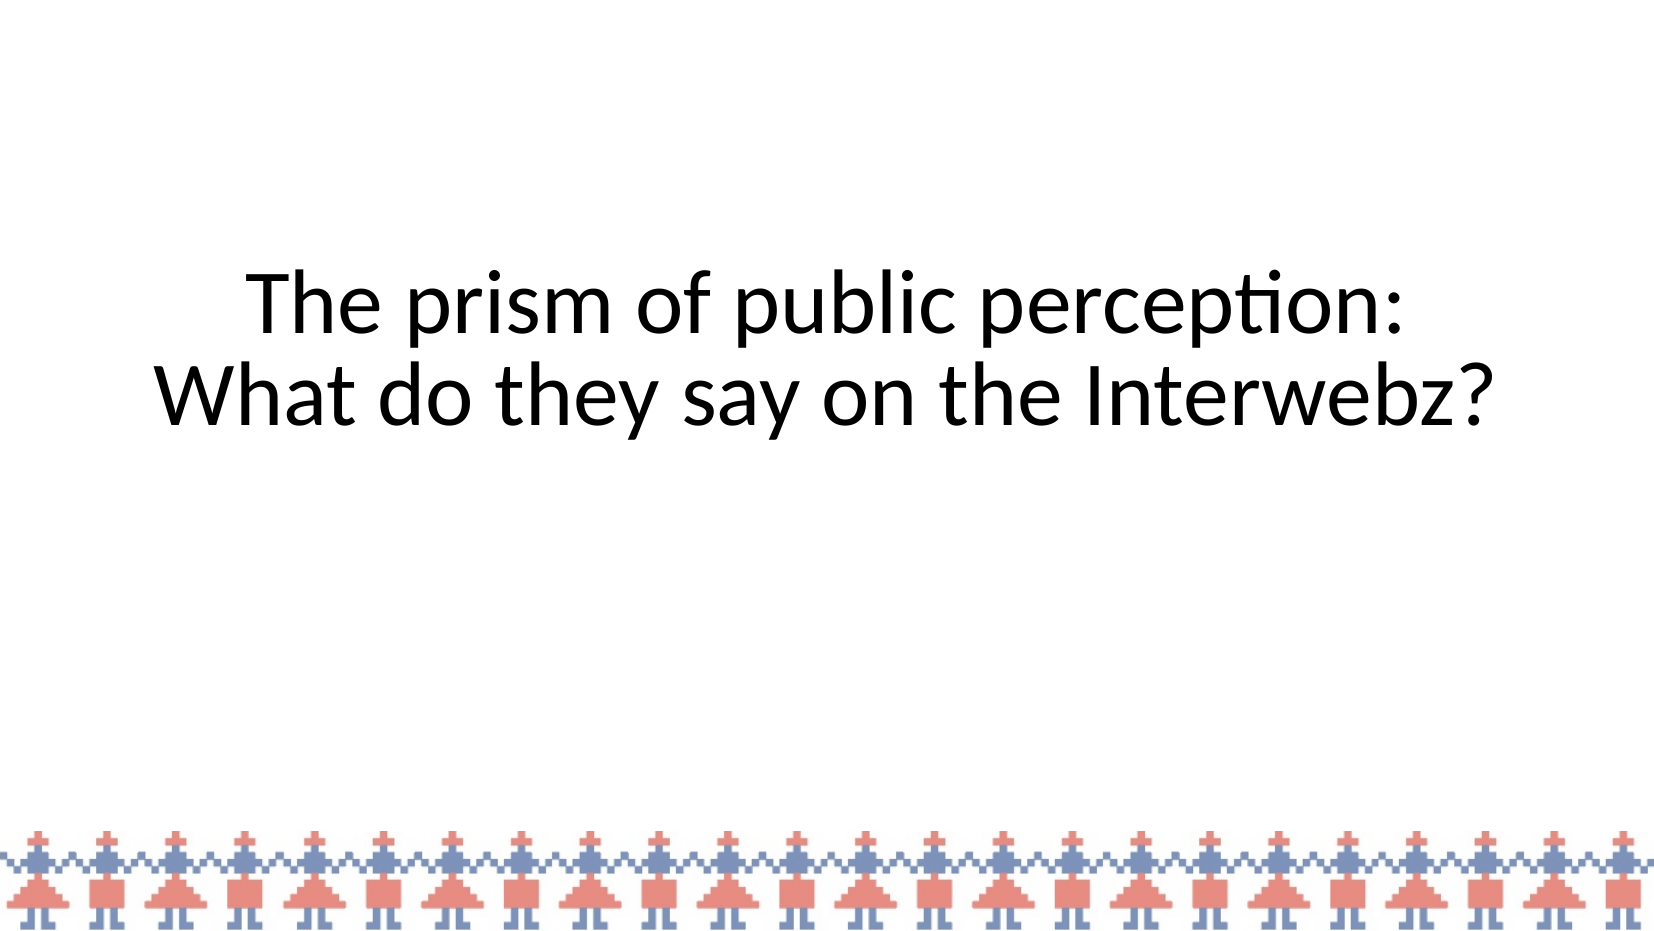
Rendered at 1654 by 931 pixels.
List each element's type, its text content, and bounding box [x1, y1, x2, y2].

title The prism of public perception: What do they say on the Interwebz? [82, 226, 1571, 488]
